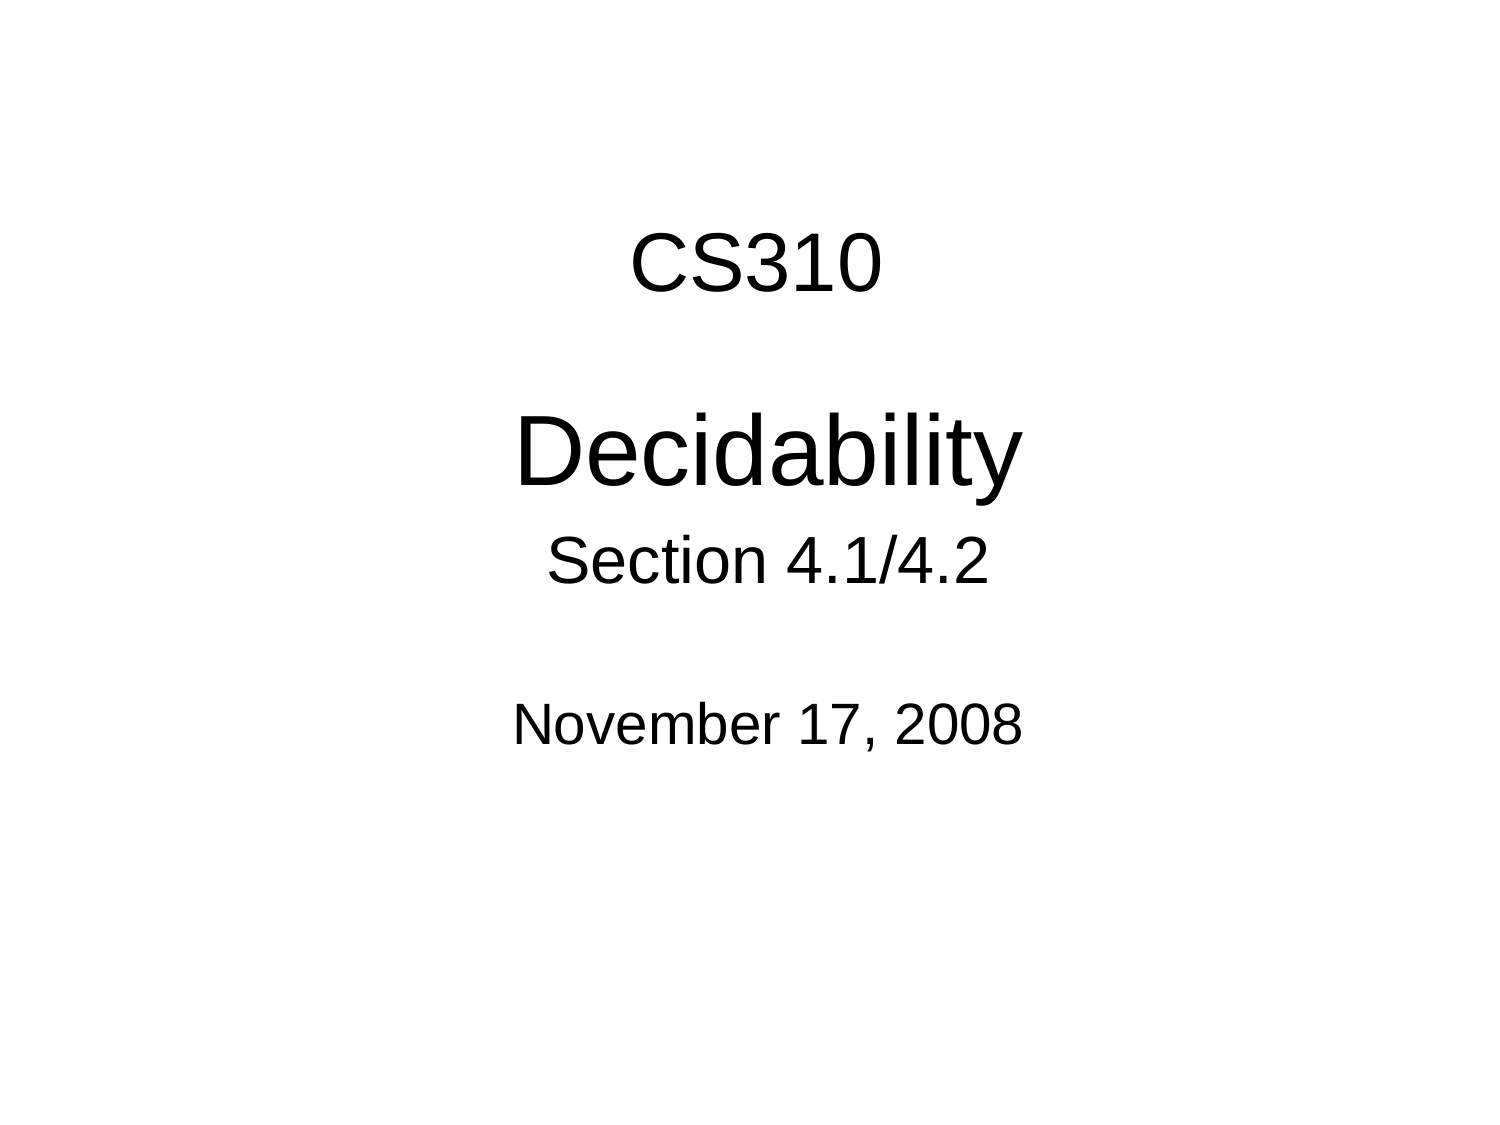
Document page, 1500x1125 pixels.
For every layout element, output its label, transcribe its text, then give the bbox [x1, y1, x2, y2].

title CS310 [125, 87, 1388, 387]
subtitle Decidability Section 4.1/4.2 November 17, 2008 [99, 387, 1438, 1000]
